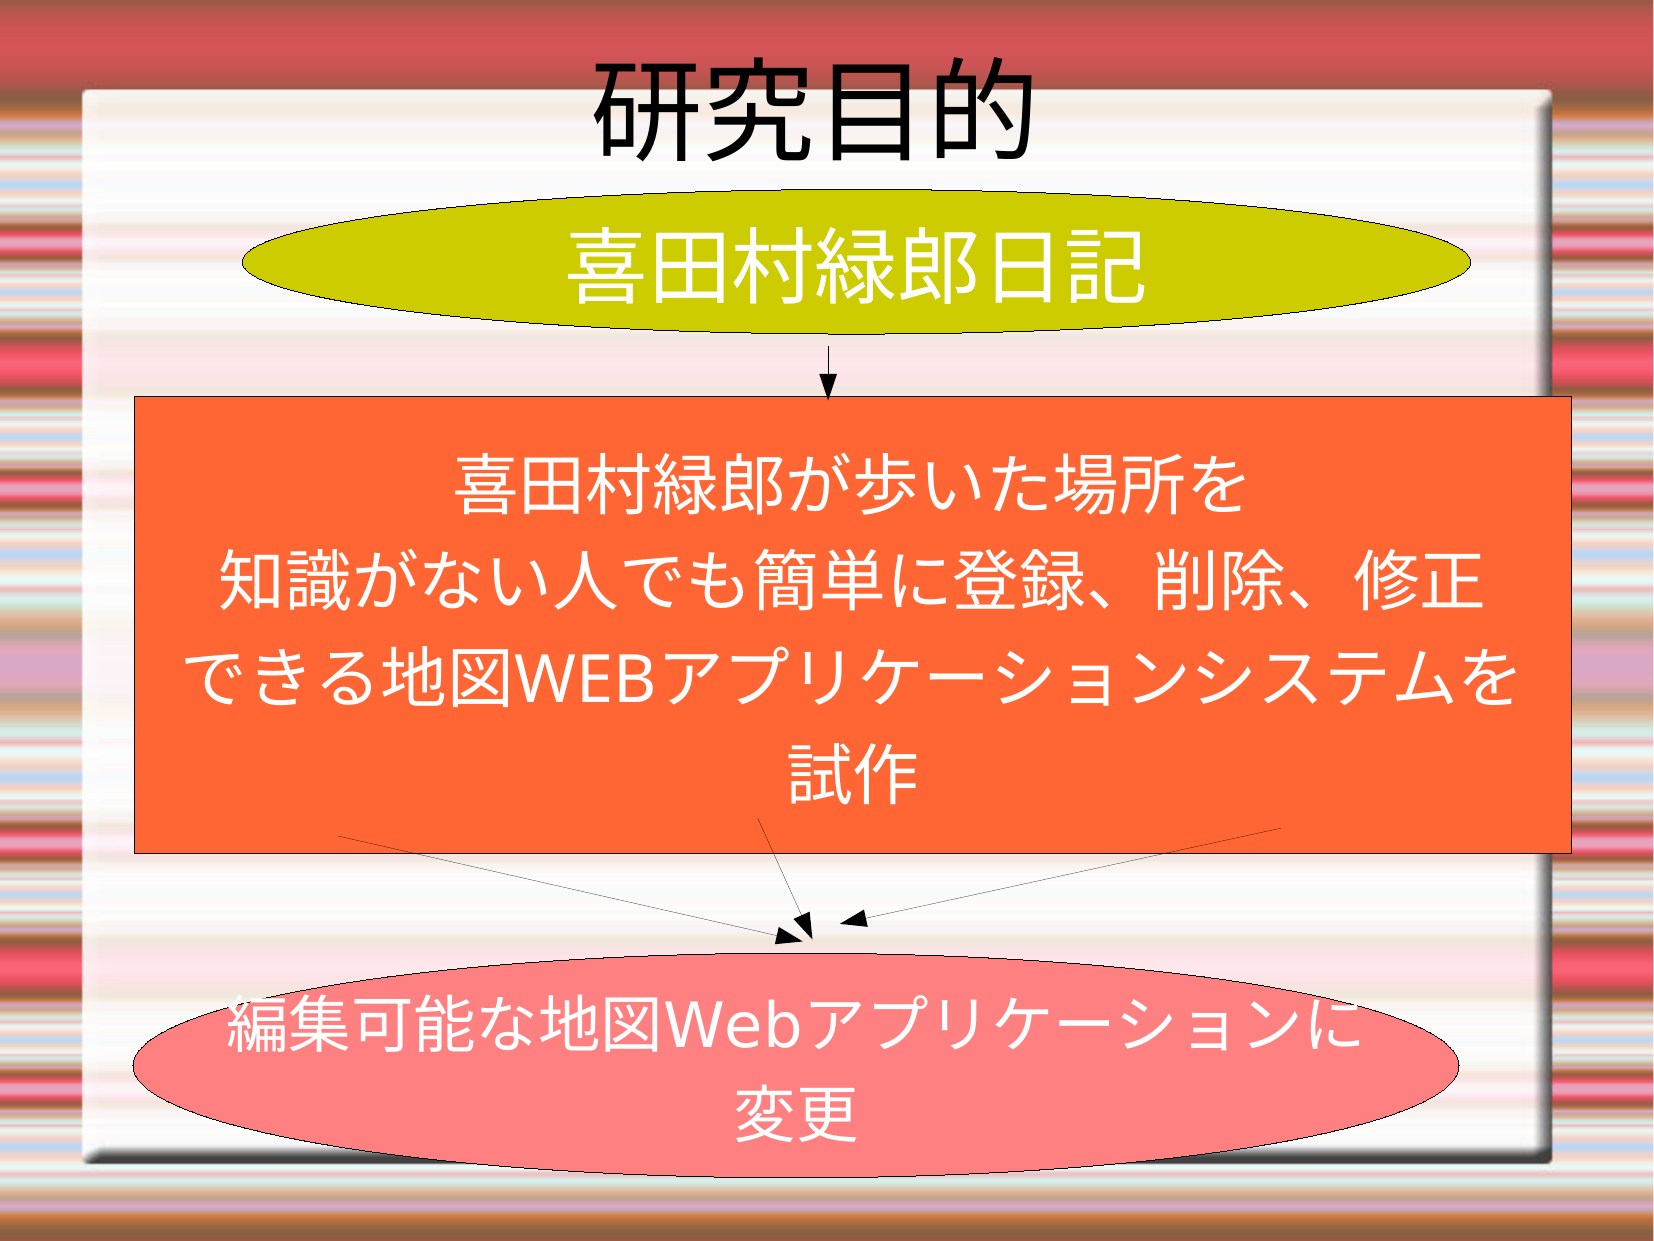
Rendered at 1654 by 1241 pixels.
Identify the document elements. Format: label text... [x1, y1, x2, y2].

text_box 喜田村緑郎日記 [242, 189, 1471, 335]
list [82, 290, 1571, 1109]
title 研究目的 [121, 0, 1534, 208]
text_box 喜田村緑郎が歩いた場所を 知識がない人でも簡単に登録、削除、修正 できる地図WEBアプリケーションシステムを 試作 [134, 396, 1572, 854]
text_box 編集可能な地図Webアプリケーションに 変更 [132, 953, 1460, 1178]
picture [0, 0, 1654, 1241]
